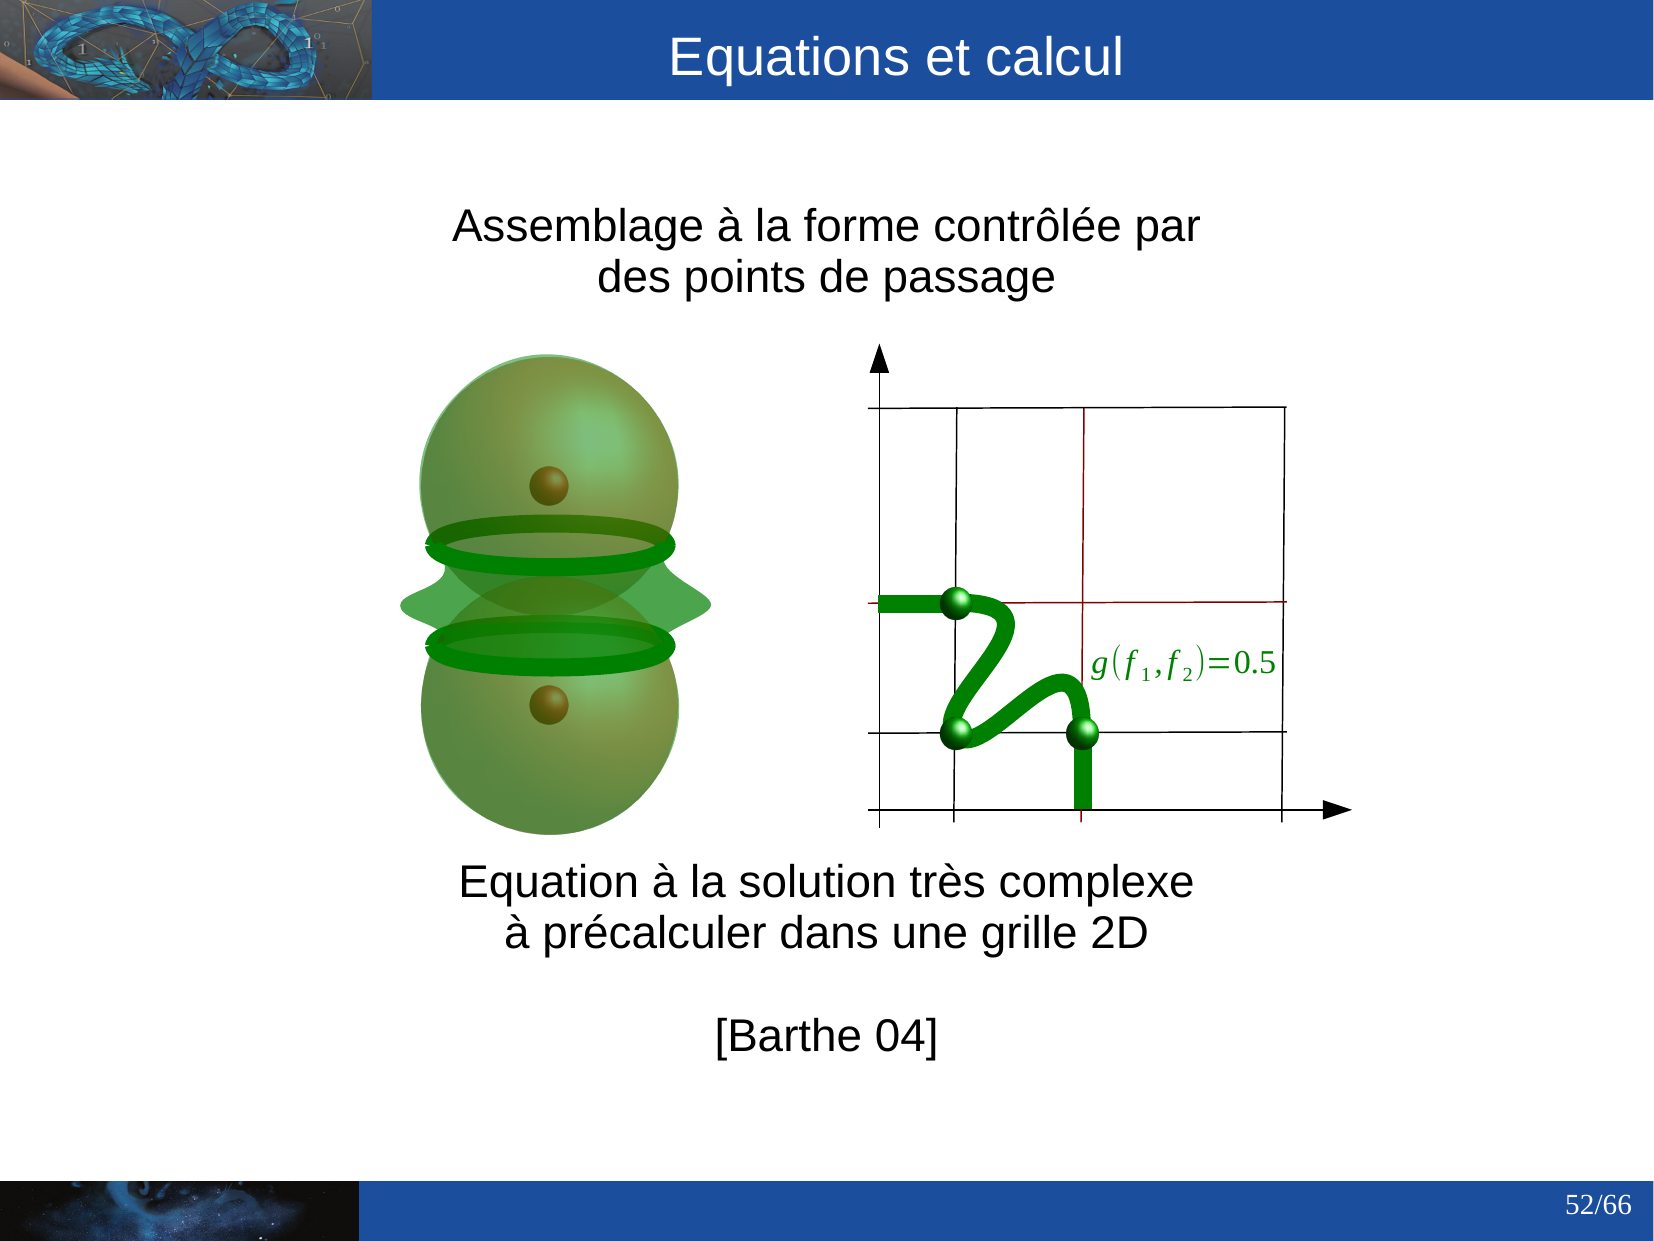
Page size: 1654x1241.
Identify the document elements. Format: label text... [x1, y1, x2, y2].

title Equations et calcul [387, 10, 1407, 102]
text_box [400, 545, 712, 672]
text_box Equation à la solution très complexe à précalculer dans une grille 2D [Barthe 04] [353, 848, 1300, 1120]
text_box Assemblage à la forme contrôlée par des points de passage [396, 192, 1258, 348]
text_box [419, 354, 679, 558]
picture [0, 0, 1654, 100]
picture [0, 1181, 1654, 1241]
text_box [421, 657, 680, 835]
chart [1086, 643, 1281, 687]
